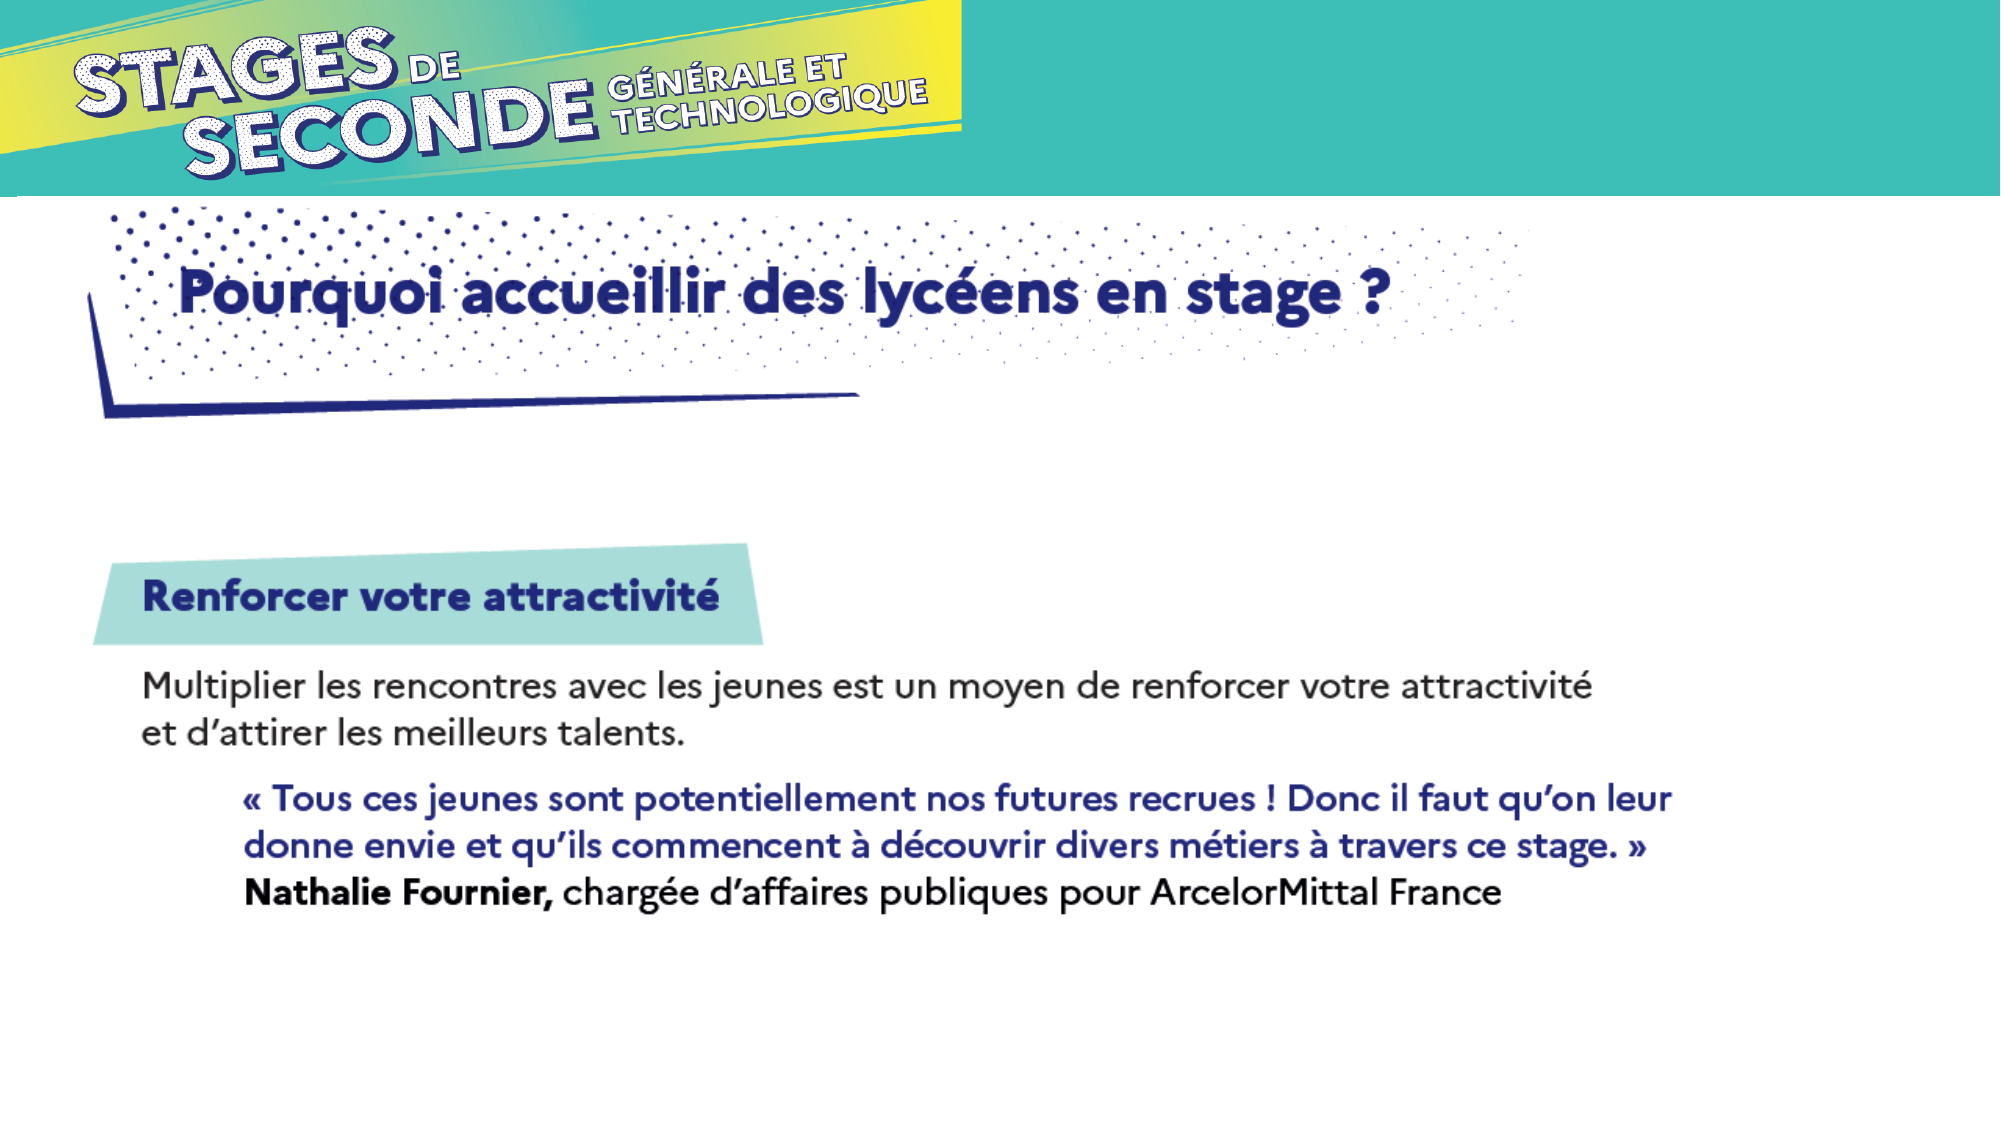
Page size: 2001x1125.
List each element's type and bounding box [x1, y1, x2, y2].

picture [0, 0, 1626, 450]
picture [48, 522, 1770, 952]
text_box [962, 0, 2000, 196]
